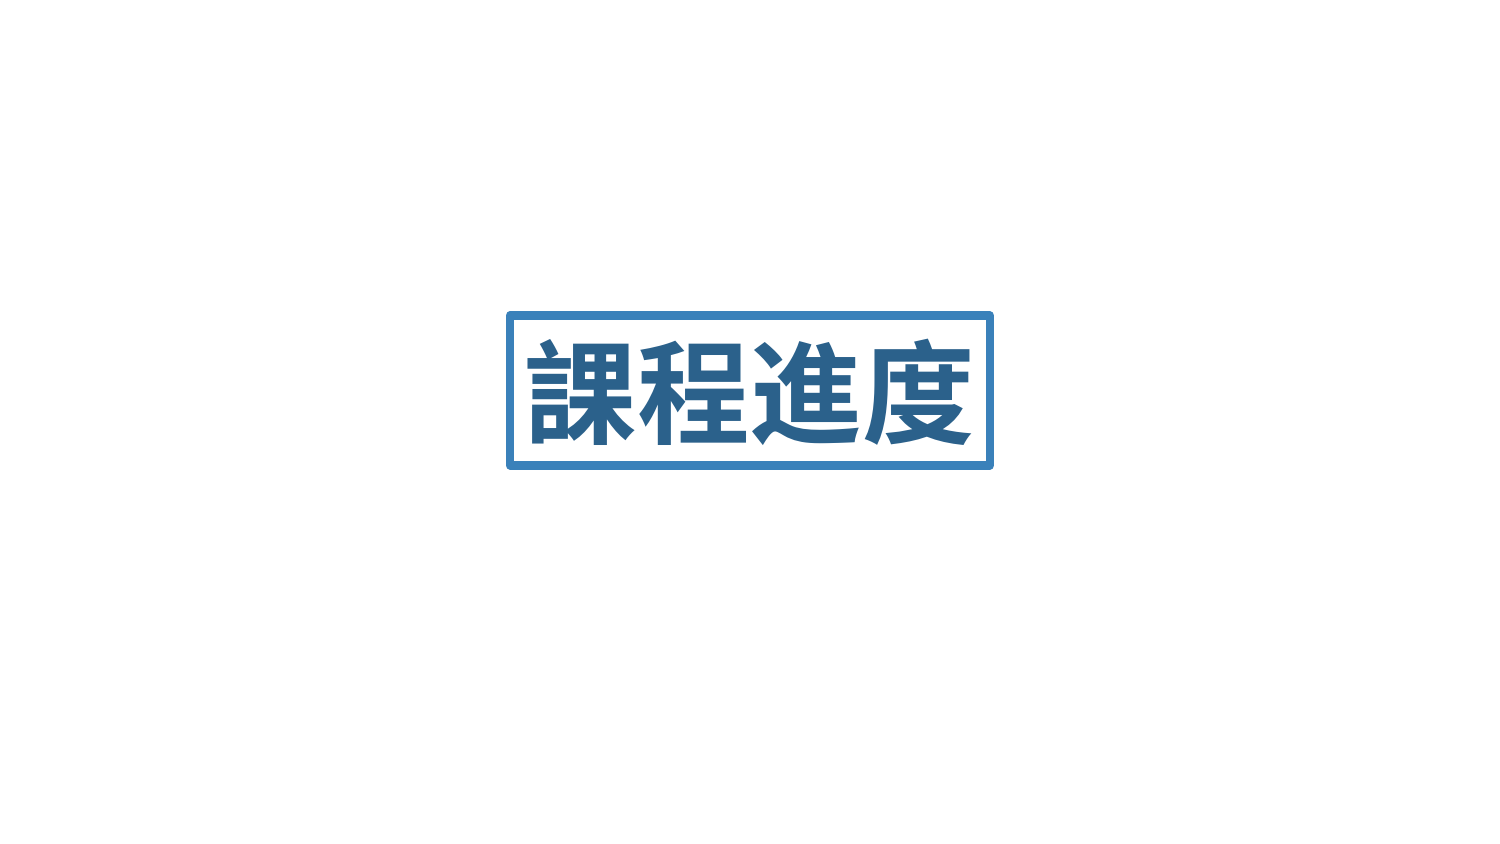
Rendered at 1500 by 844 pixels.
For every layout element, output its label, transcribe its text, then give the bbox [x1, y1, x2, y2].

text_box 課程進度 [510, 315, 990, 466]
